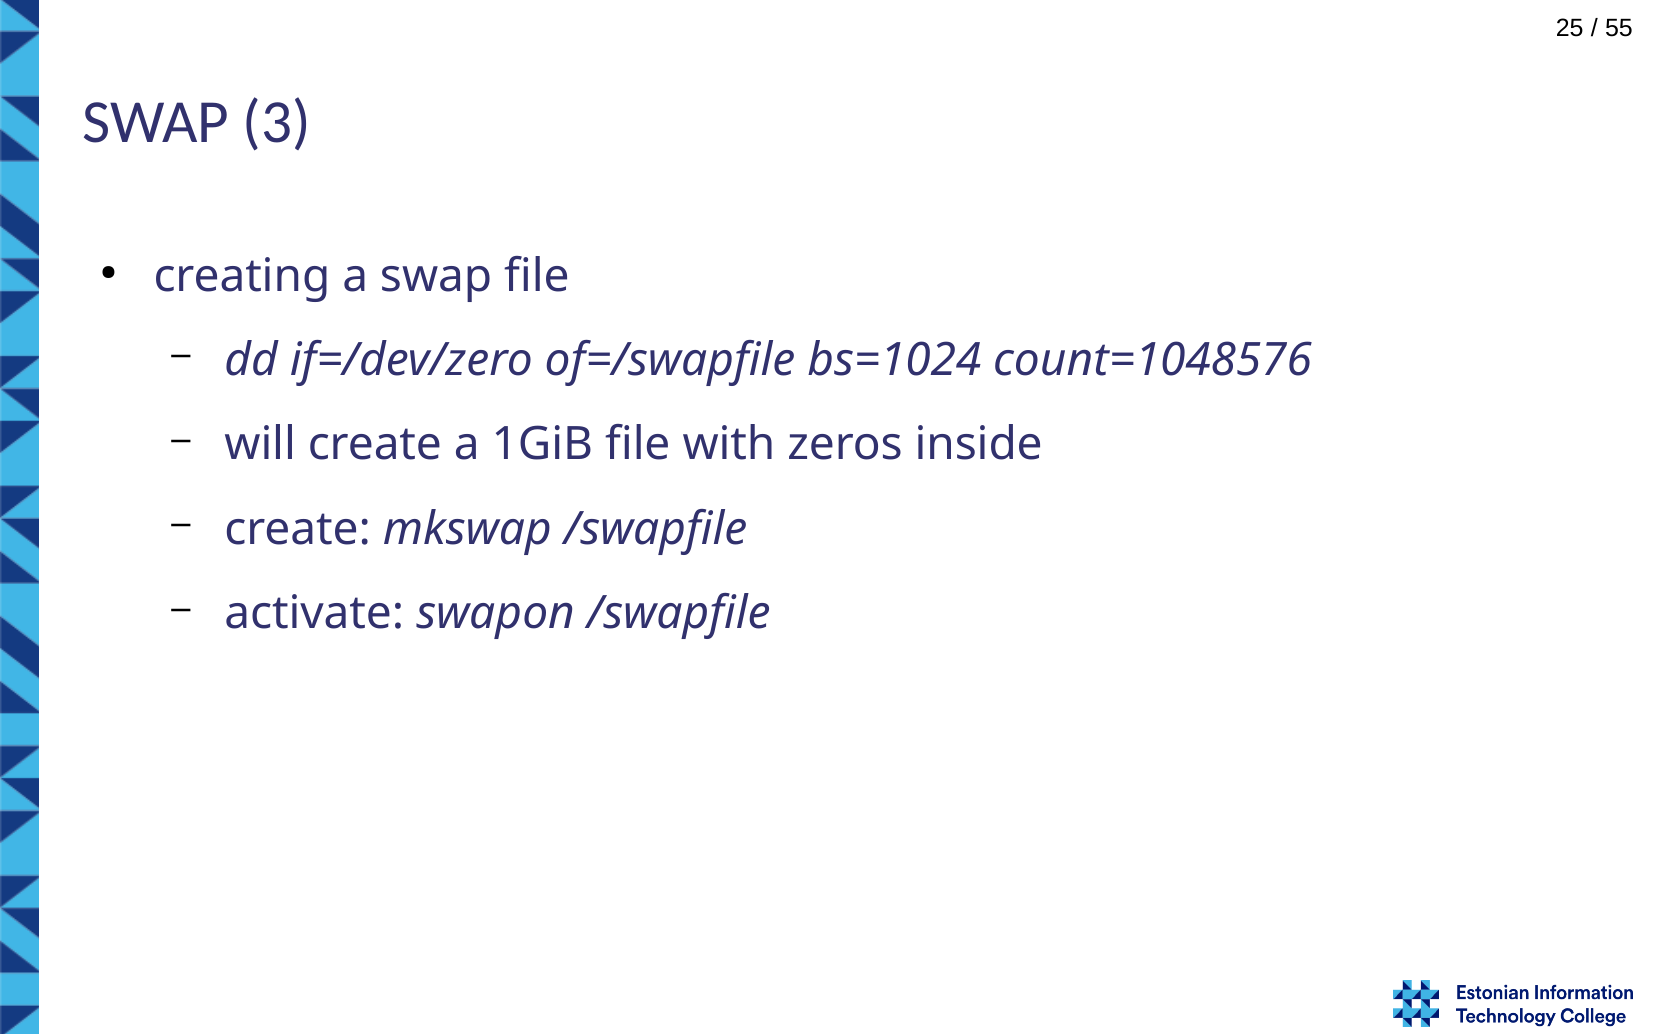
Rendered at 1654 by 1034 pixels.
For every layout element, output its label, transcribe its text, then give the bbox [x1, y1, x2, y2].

title SWAP (3) [82, 84, 1571, 171]
picture [1393, 980, 1633, 1027]
list creating a swap file dd if=/dev/zero of=/swapfile bs=1024 count=1048576 will create a 1GiB file with zeros inside create: mkswap /swapfile activate: swapon /swapfile [82, 241, 1625, 862]
